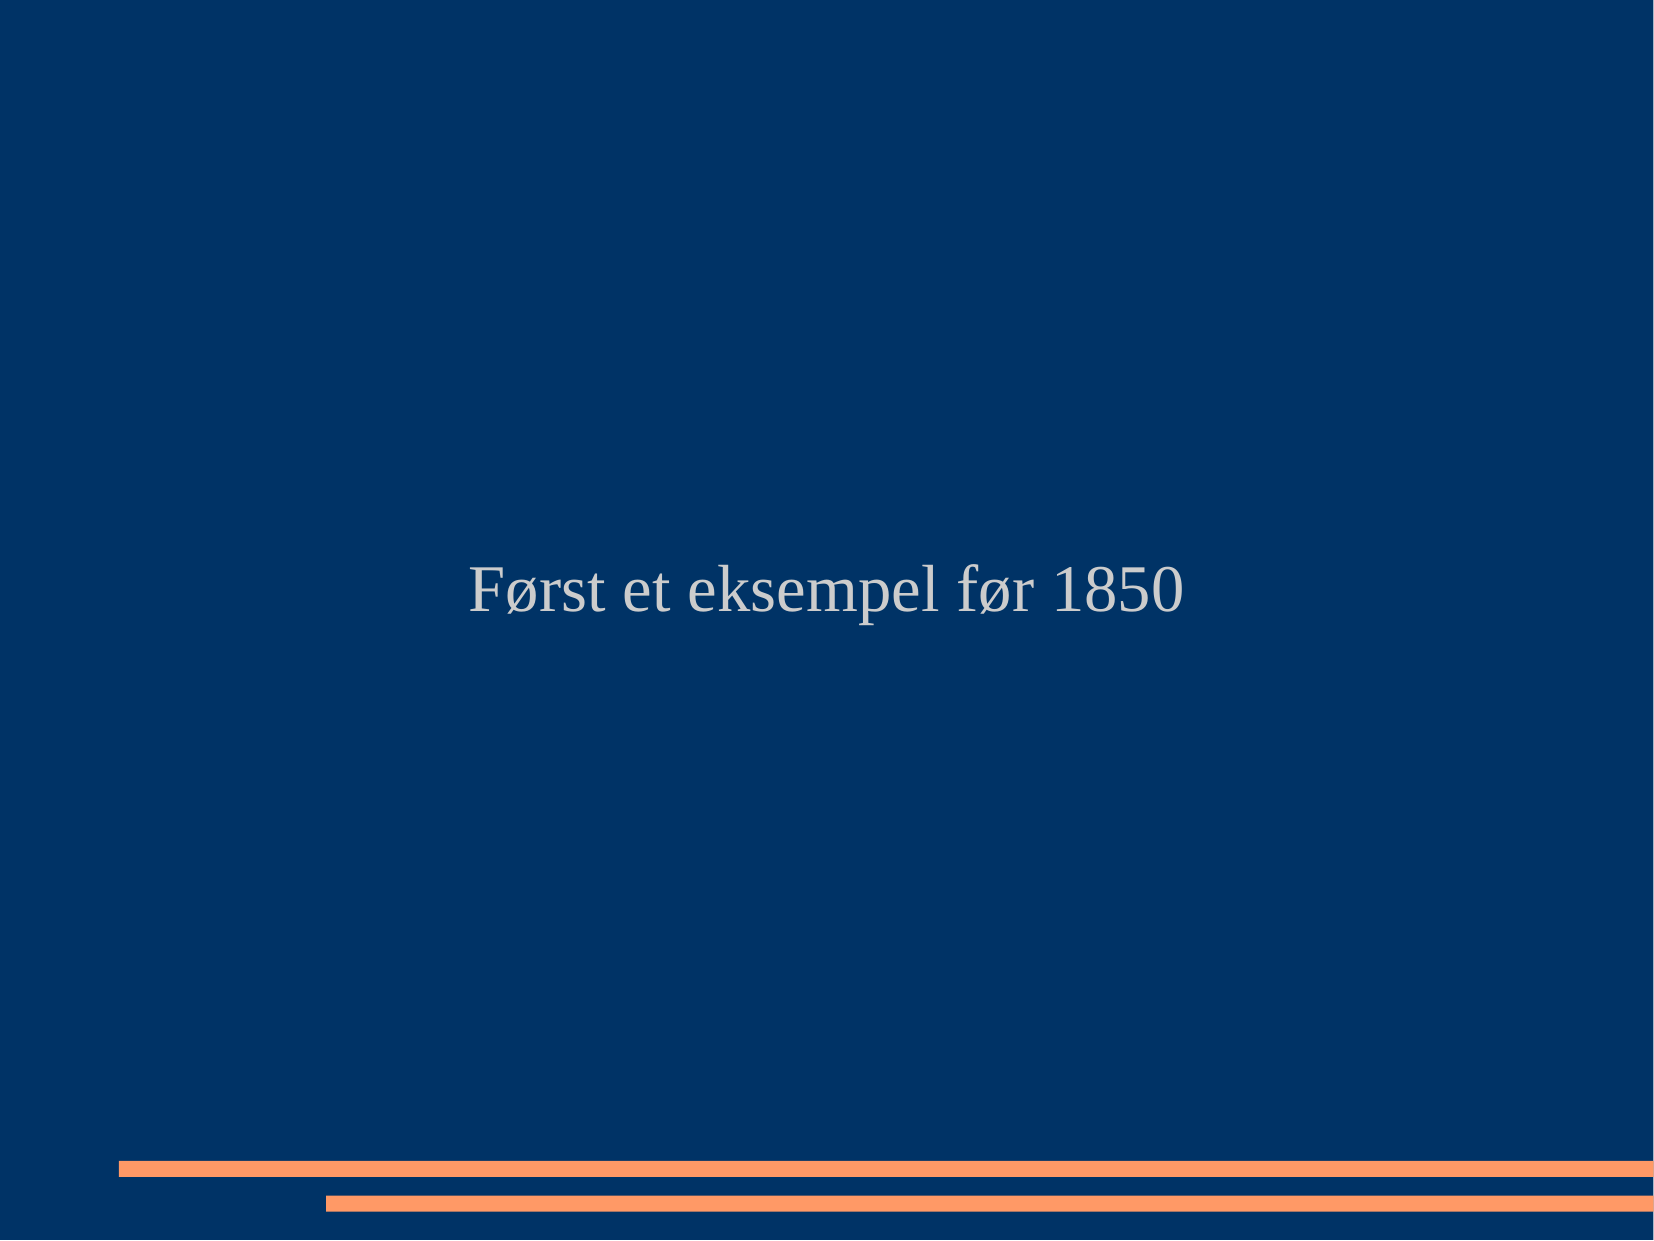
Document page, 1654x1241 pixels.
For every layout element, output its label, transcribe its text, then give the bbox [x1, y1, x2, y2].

subtitle Først et eksempel før 1850 [121, 53, 1534, 1125]
